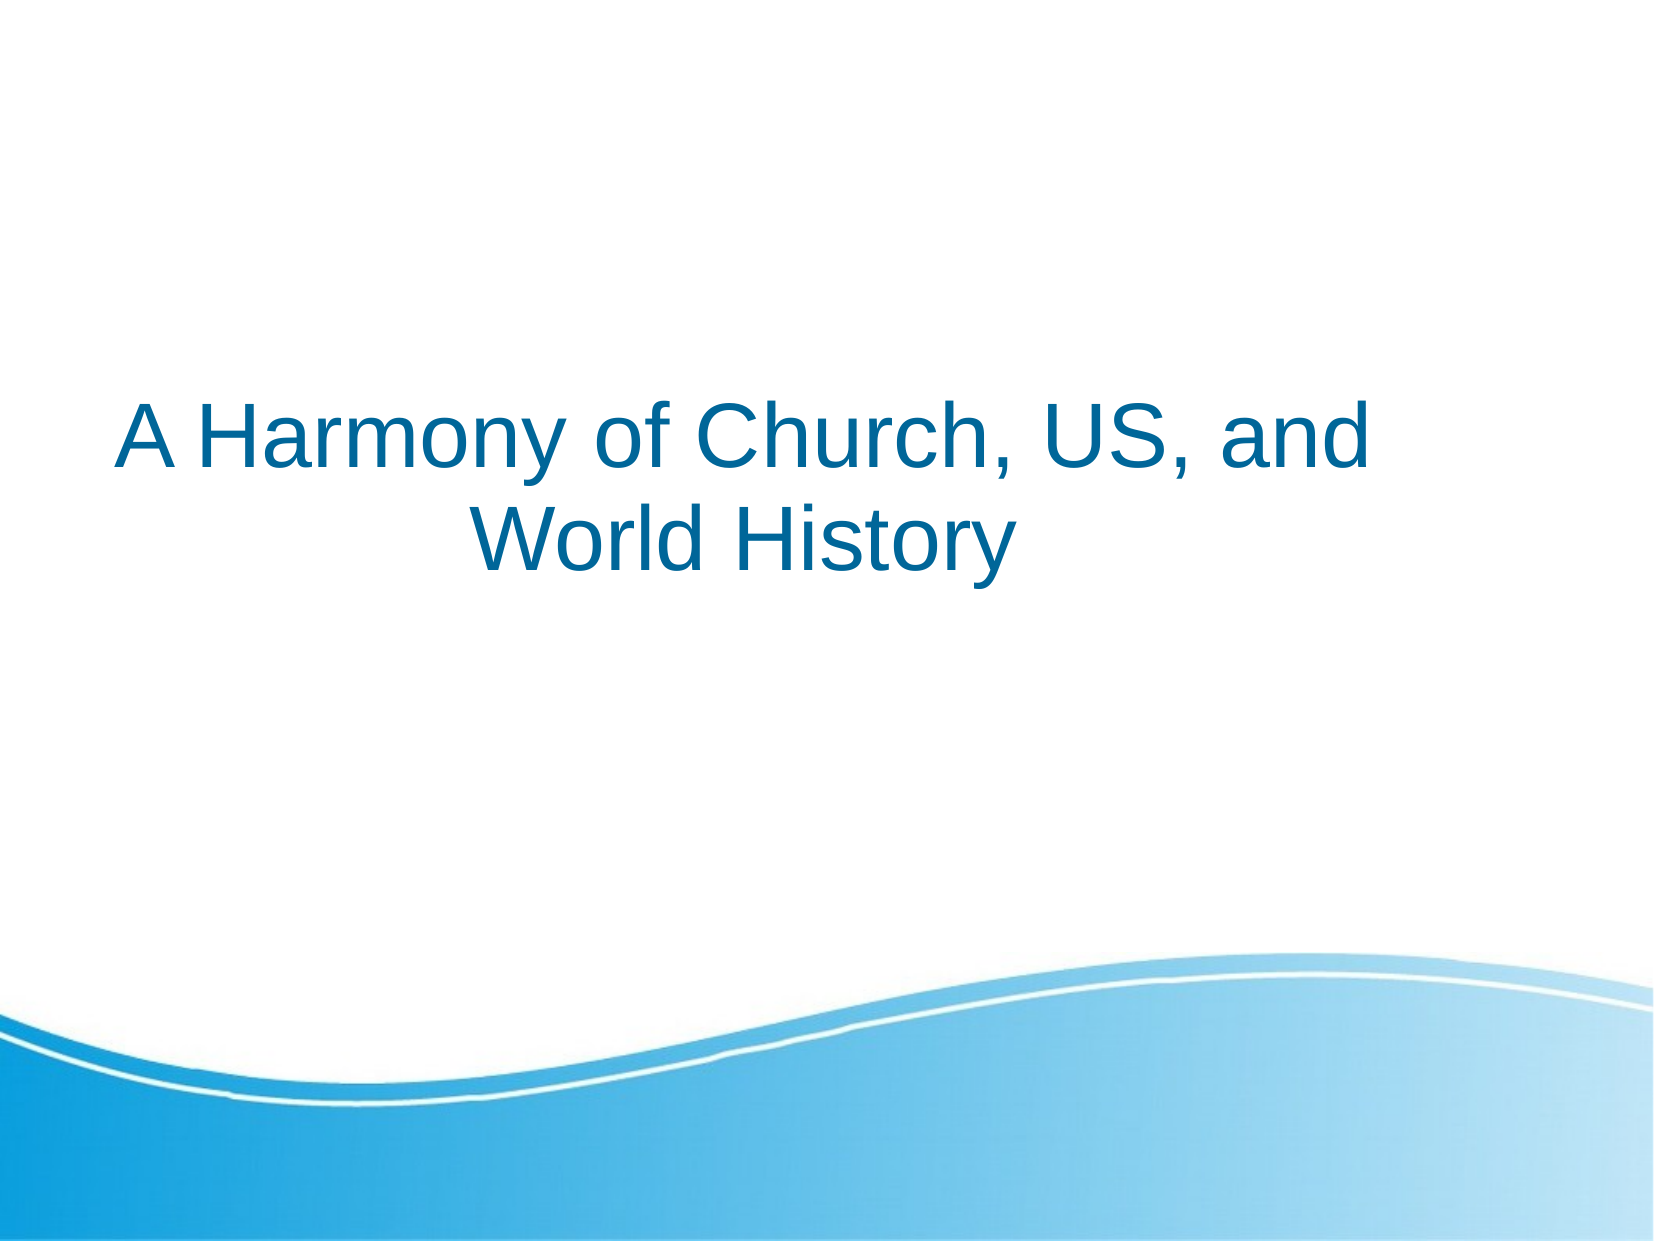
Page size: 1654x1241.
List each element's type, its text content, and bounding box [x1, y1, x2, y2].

picture [0, 952, 1654, 1241]
title A Harmony of Church, US, and World History [0, 384, 1489, 592]
